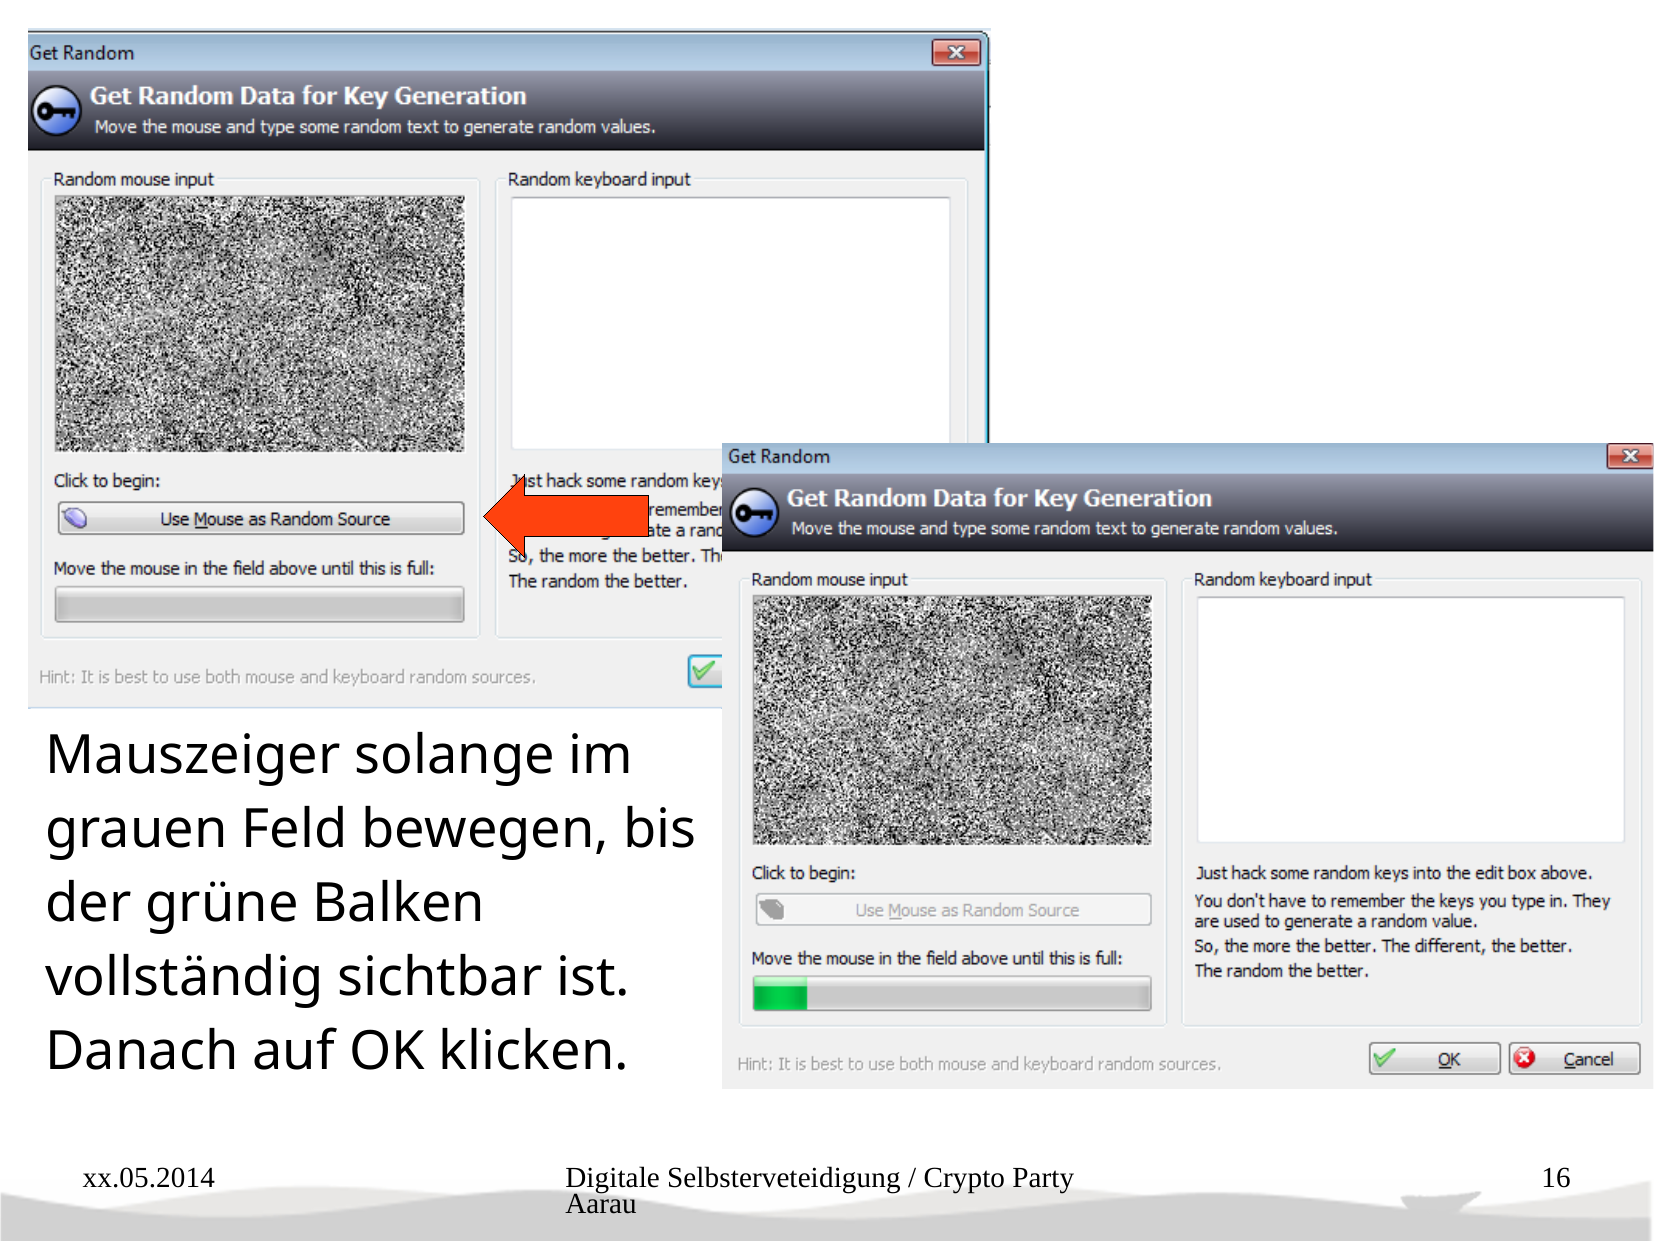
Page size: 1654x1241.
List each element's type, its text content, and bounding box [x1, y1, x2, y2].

picture [174, 1179, 181, 1186]
picture [571, 1179, 582, 1186]
picture [860, 1179, 866, 1186]
picture [972, 1179, 978, 1186]
picture [708, 1179, 715, 1186]
text_box [483, 474, 649, 558]
picture [1560, 1179, 1567, 1186]
picture [823, 1179, 829, 1186]
picture [123, 1179, 130, 1186]
text_box Mauszeiger solange im grauen Feld bewegen, bis der grüne Balken vollständig sichtbar ist. Danach auf OK klicken. [30, 708, 721, 1026]
picture [0, 1179, 1654, 1241]
picture [28, 28, 1654, 1089]
picture [994, 1179, 1001, 1186]
